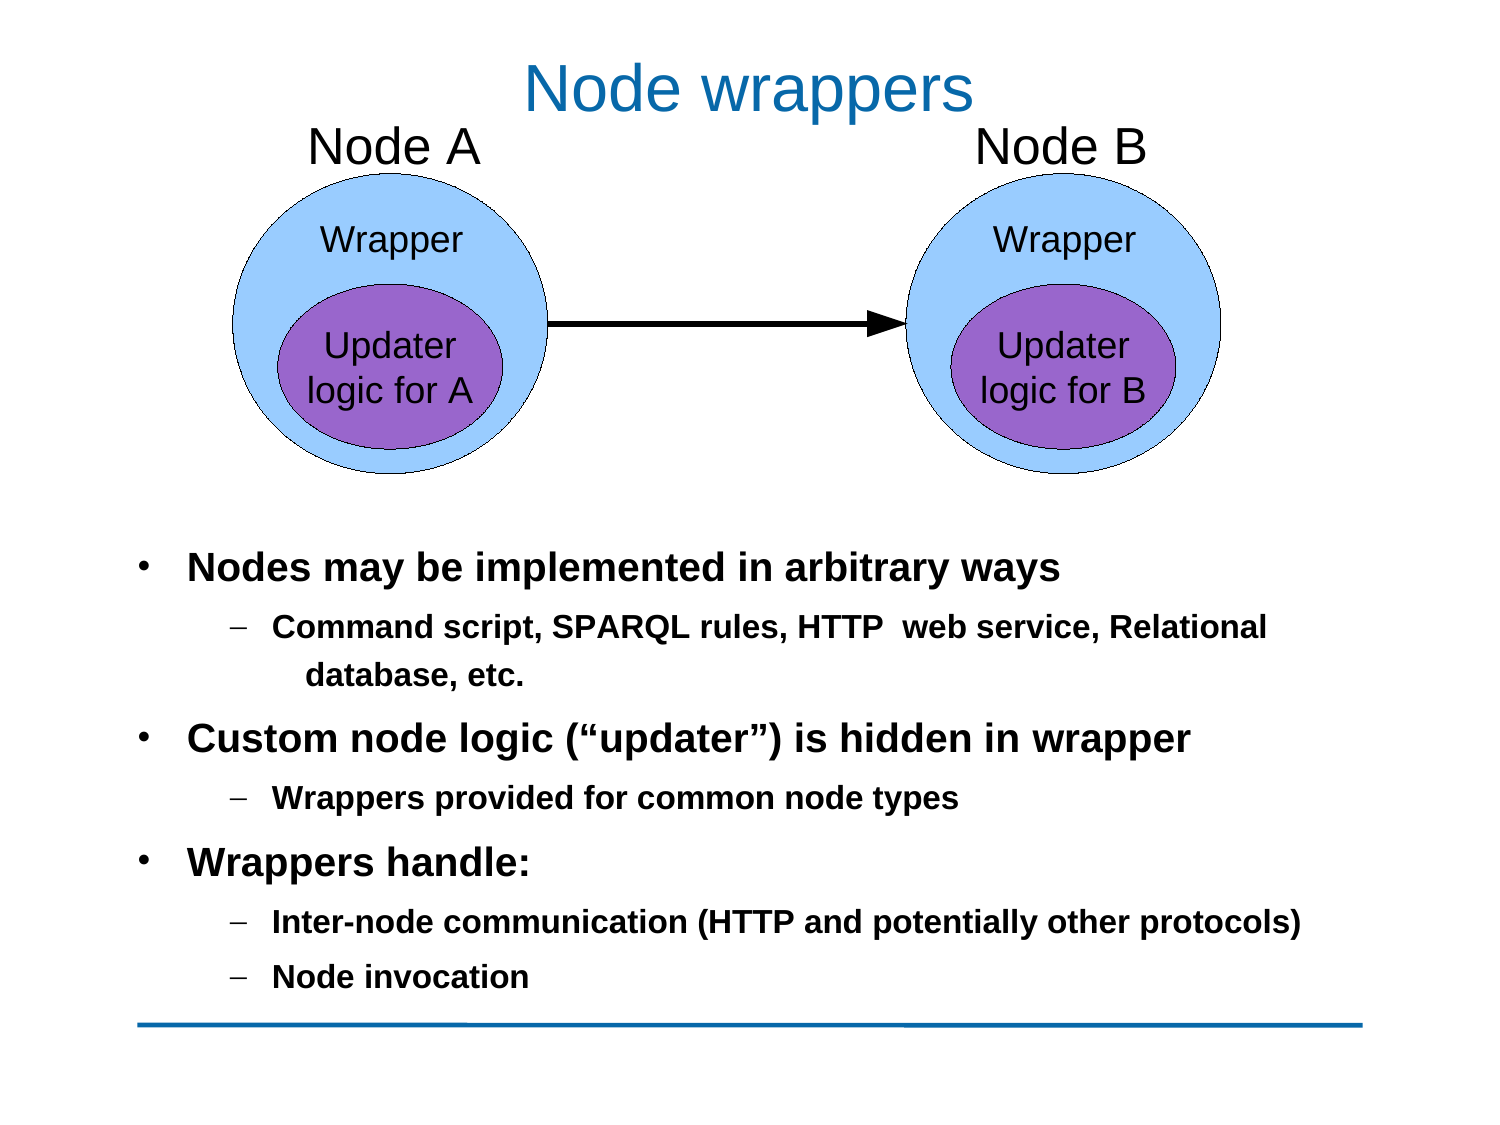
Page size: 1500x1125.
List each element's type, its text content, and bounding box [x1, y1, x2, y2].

text_box Wrapper [978, 207, 1152, 268]
title Node wrappers [0, 6, 1500, 149]
text_box Updater logic for B [950, 284, 1176, 450]
text_box Node B [959, 105, 1164, 183]
text_box [905, 183, 1221, 474]
text_box Updater logic for A [277, 284, 503, 450]
list Nodes may be implemented in arbitrary ways Command script, SPARQL rules, HTTP web service, Relational database, etc. Custom node logic (“updater”) is hidden in wrapper Wrappers provided for common node types Wrappers handle: Inter-node communication (HTTP and potentially other protocols) Node invocation [115, 525, 1387, 1005]
text_box Wrapper [304, 207, 479, 268]
text_box [232, 183, 548, 474]
text_box Node A [292, 104, 496, 183]
